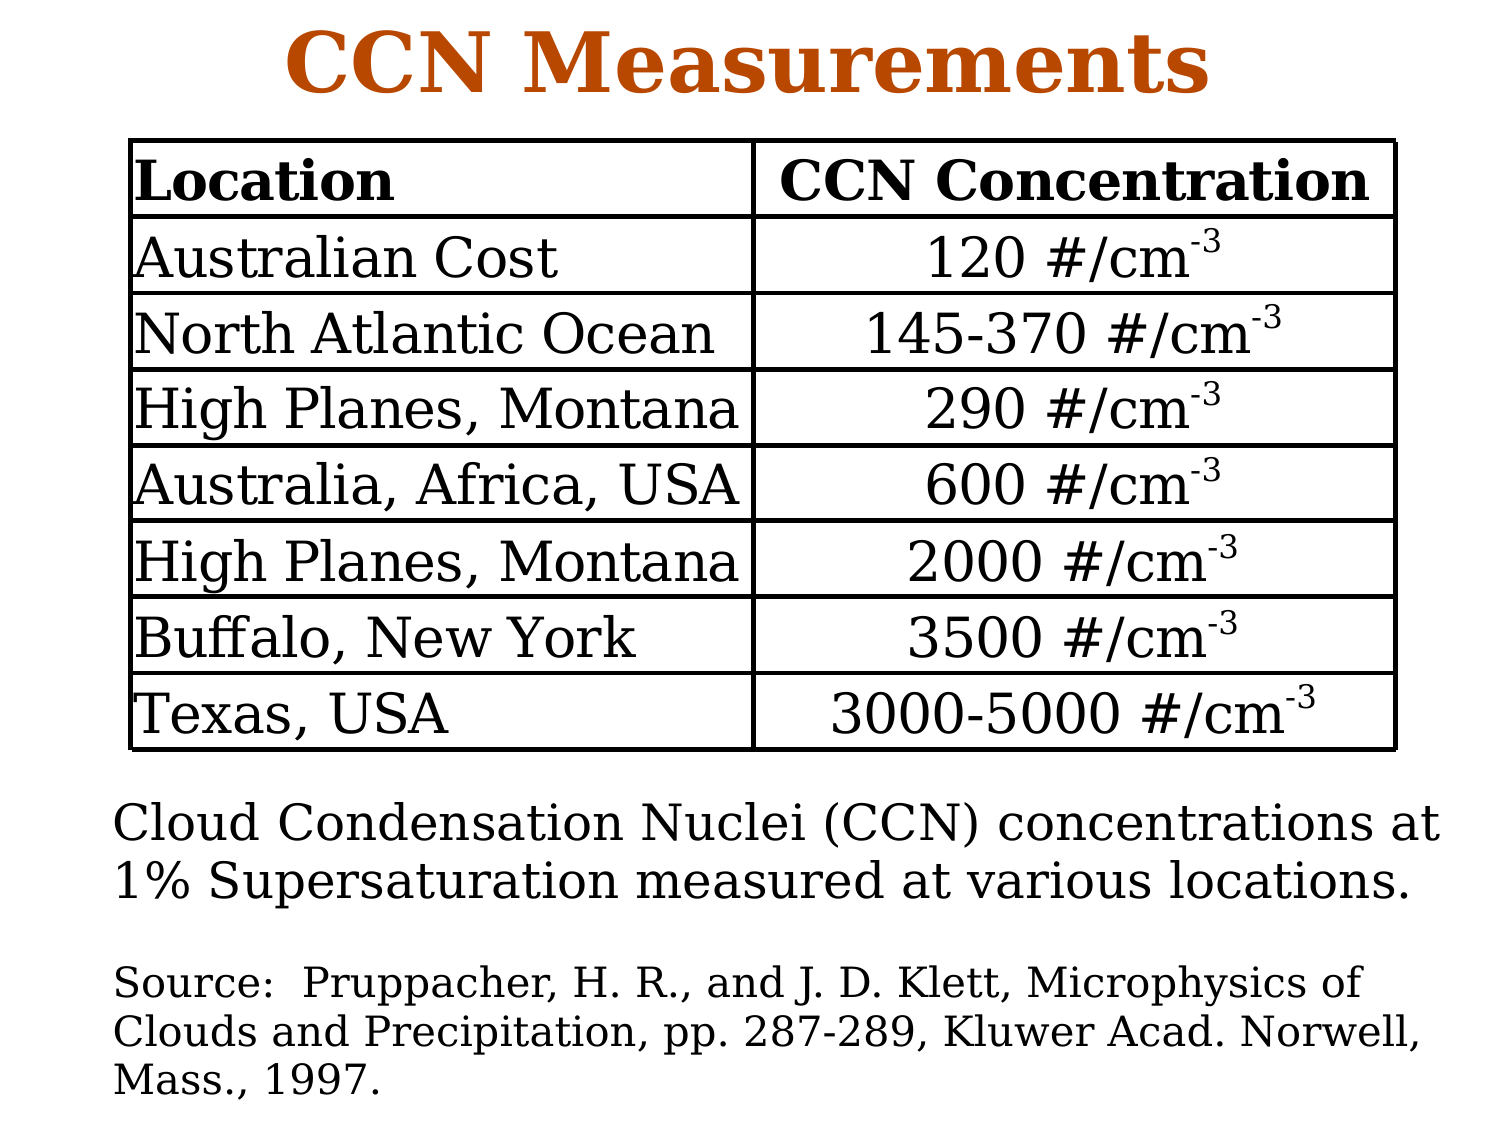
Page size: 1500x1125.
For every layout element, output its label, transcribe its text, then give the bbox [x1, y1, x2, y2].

picture [127, 137, 1403, 752]
title CCN Measurements‏ [0, 11, 1497, 115]
text_box Cloud Condensation Nuclei (CCN) concentrations at 1% Supersaturation measured at various locations. Source: Pruppacher, H. R., and J. D. Klett, Microphysics of Clouds and Precipitation, pp. 287-289, Kluwer Acad. Norwell, Mass., 1997. [0, 793, 1463, 1125]
